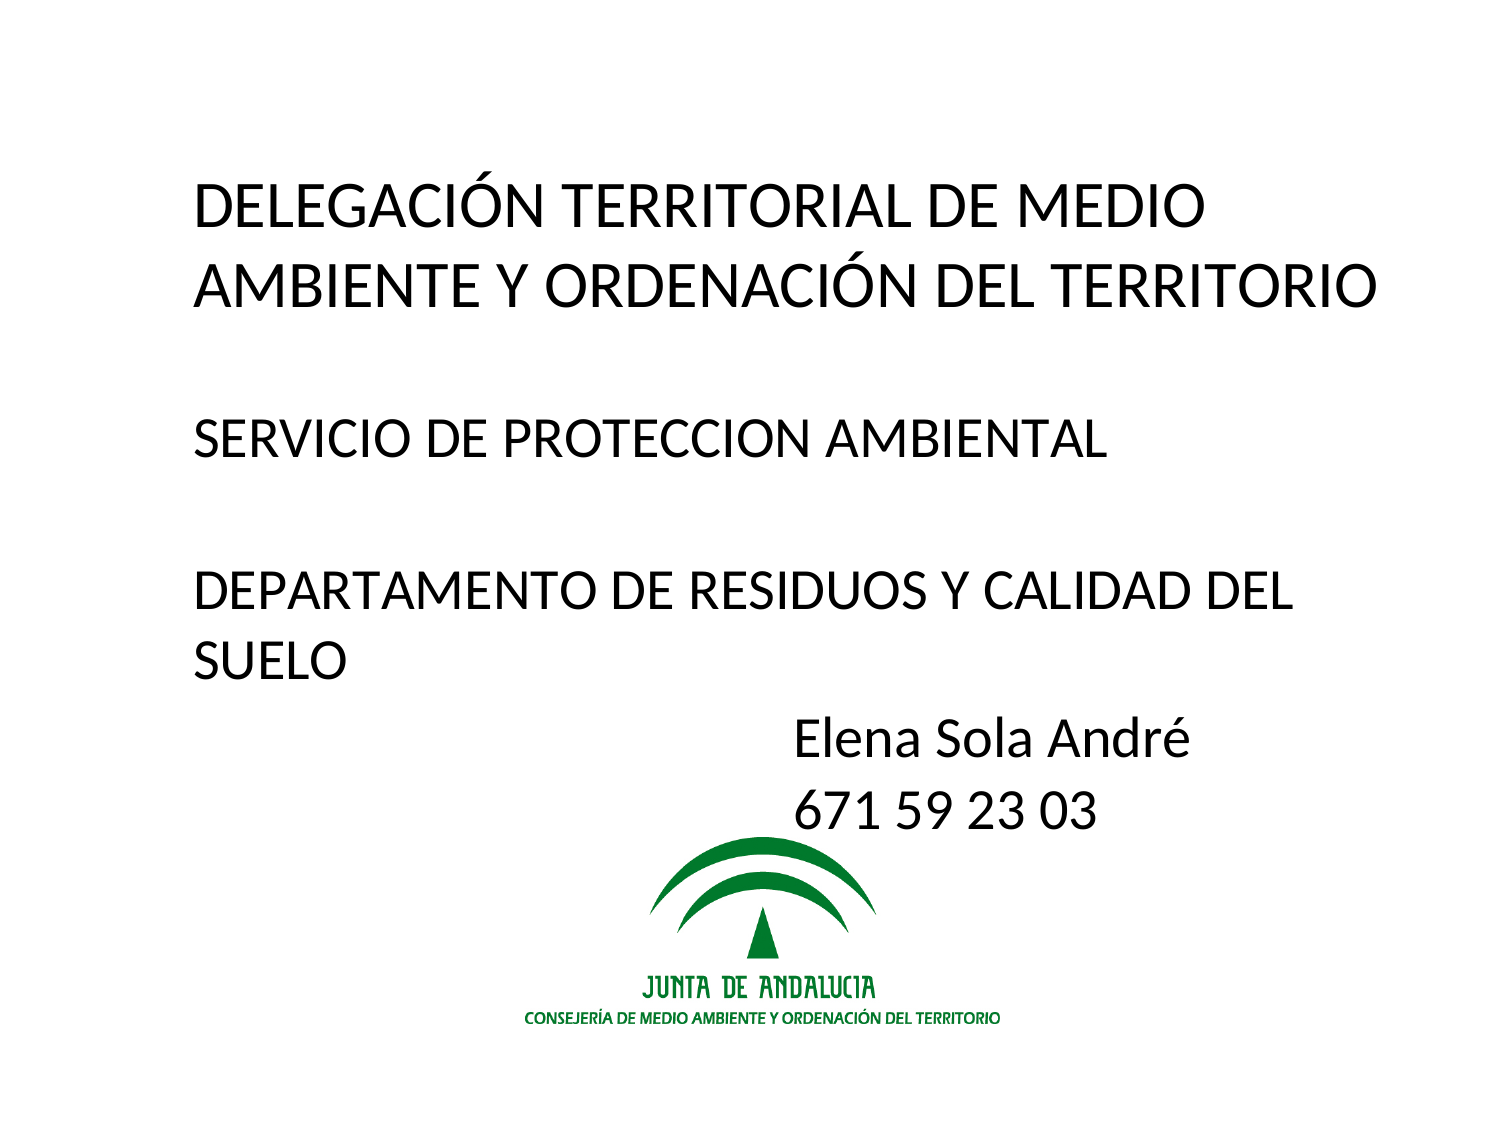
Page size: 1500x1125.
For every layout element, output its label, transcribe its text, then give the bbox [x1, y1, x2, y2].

text_box DELEGACIÓN TERRITORIAL DE MEDIO AMBIENTE Y ORDENACIÓN DEL TERRITORIO SERVICIO DE PROTECCION AMBIENTAL DEPARTAMENTO DE RESIDUOS Y CALIDAD DEL SUELO Elena Sola André 671 59 23 03 [178, 153, 1441, 929]
picture [525, 929, 1000, 1024]
